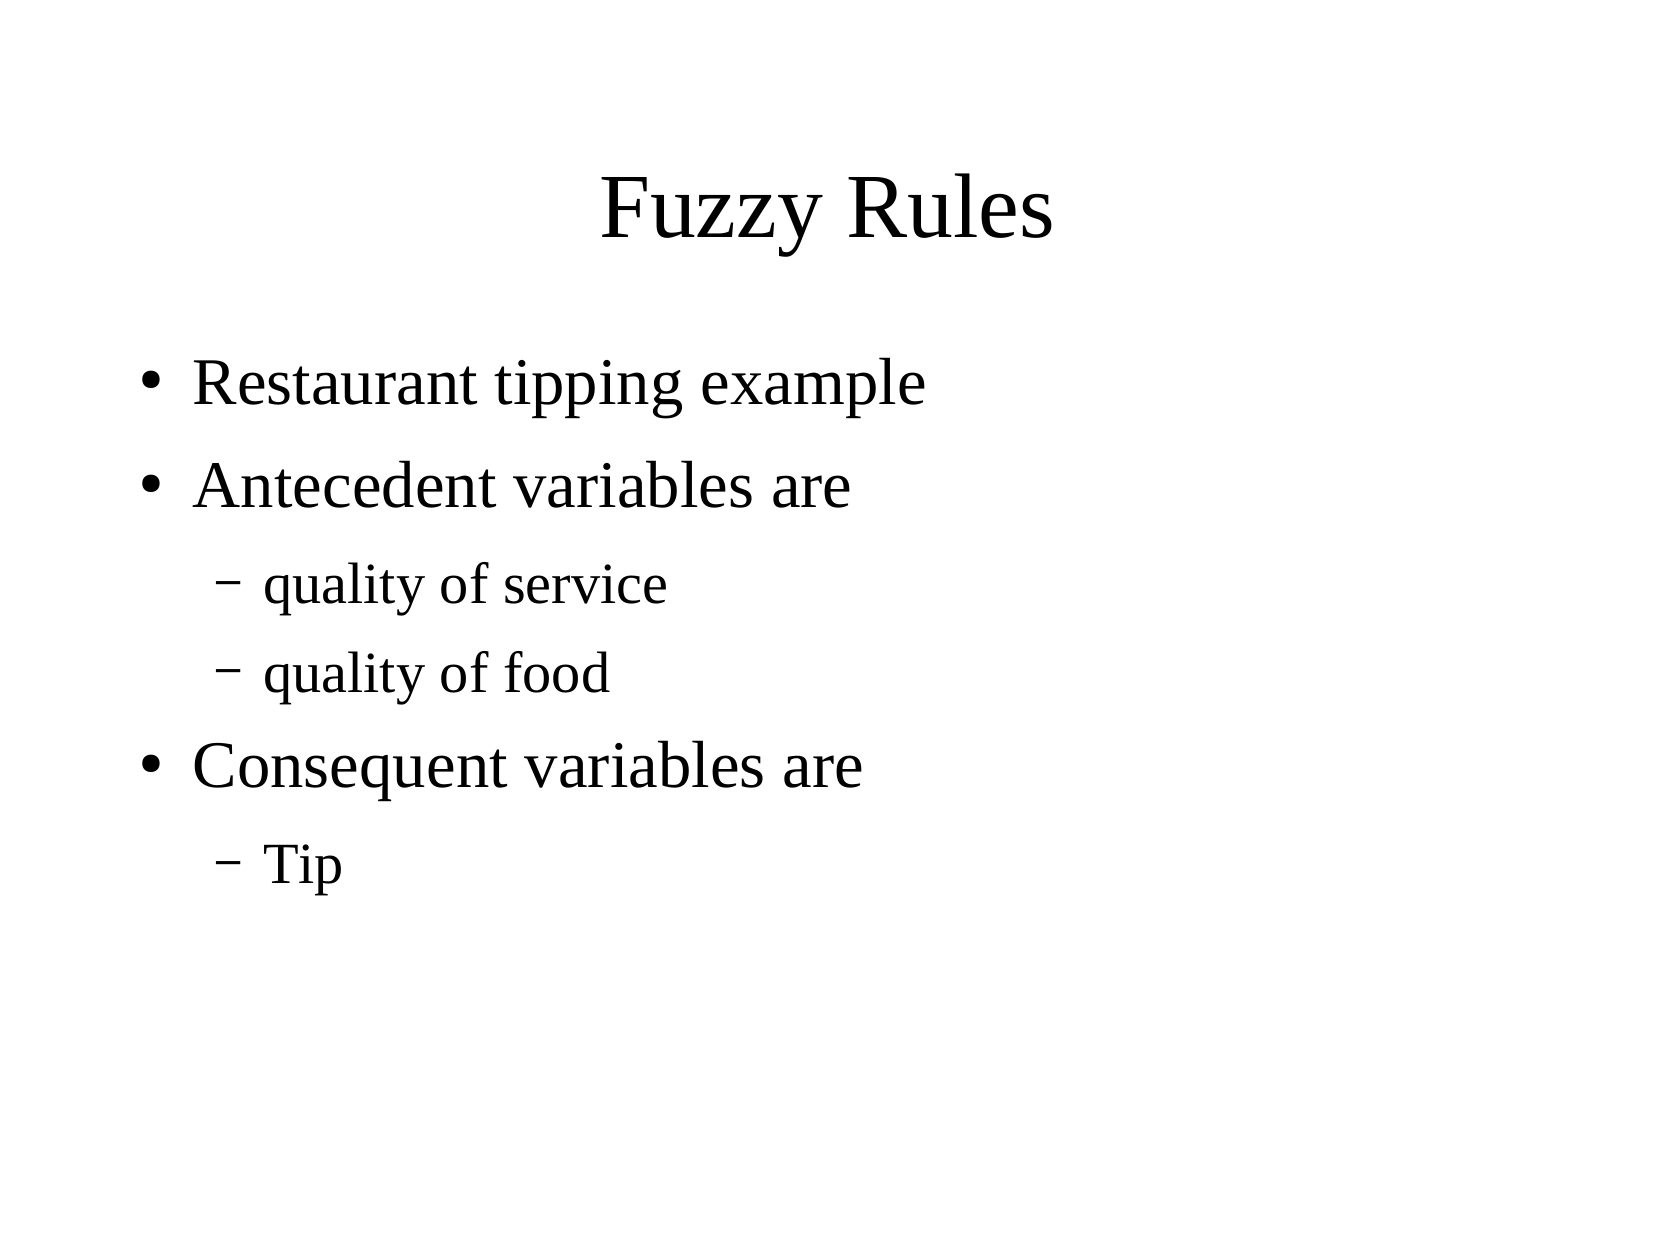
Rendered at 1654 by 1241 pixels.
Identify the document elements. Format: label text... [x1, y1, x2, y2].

title Fuzzy Rules [121, 102, 1534, 311]
list Restaurant tipping example Antecedent variables are quality of service quality of food Consequent variables are Tip [121, 344, 1534, 1127]
